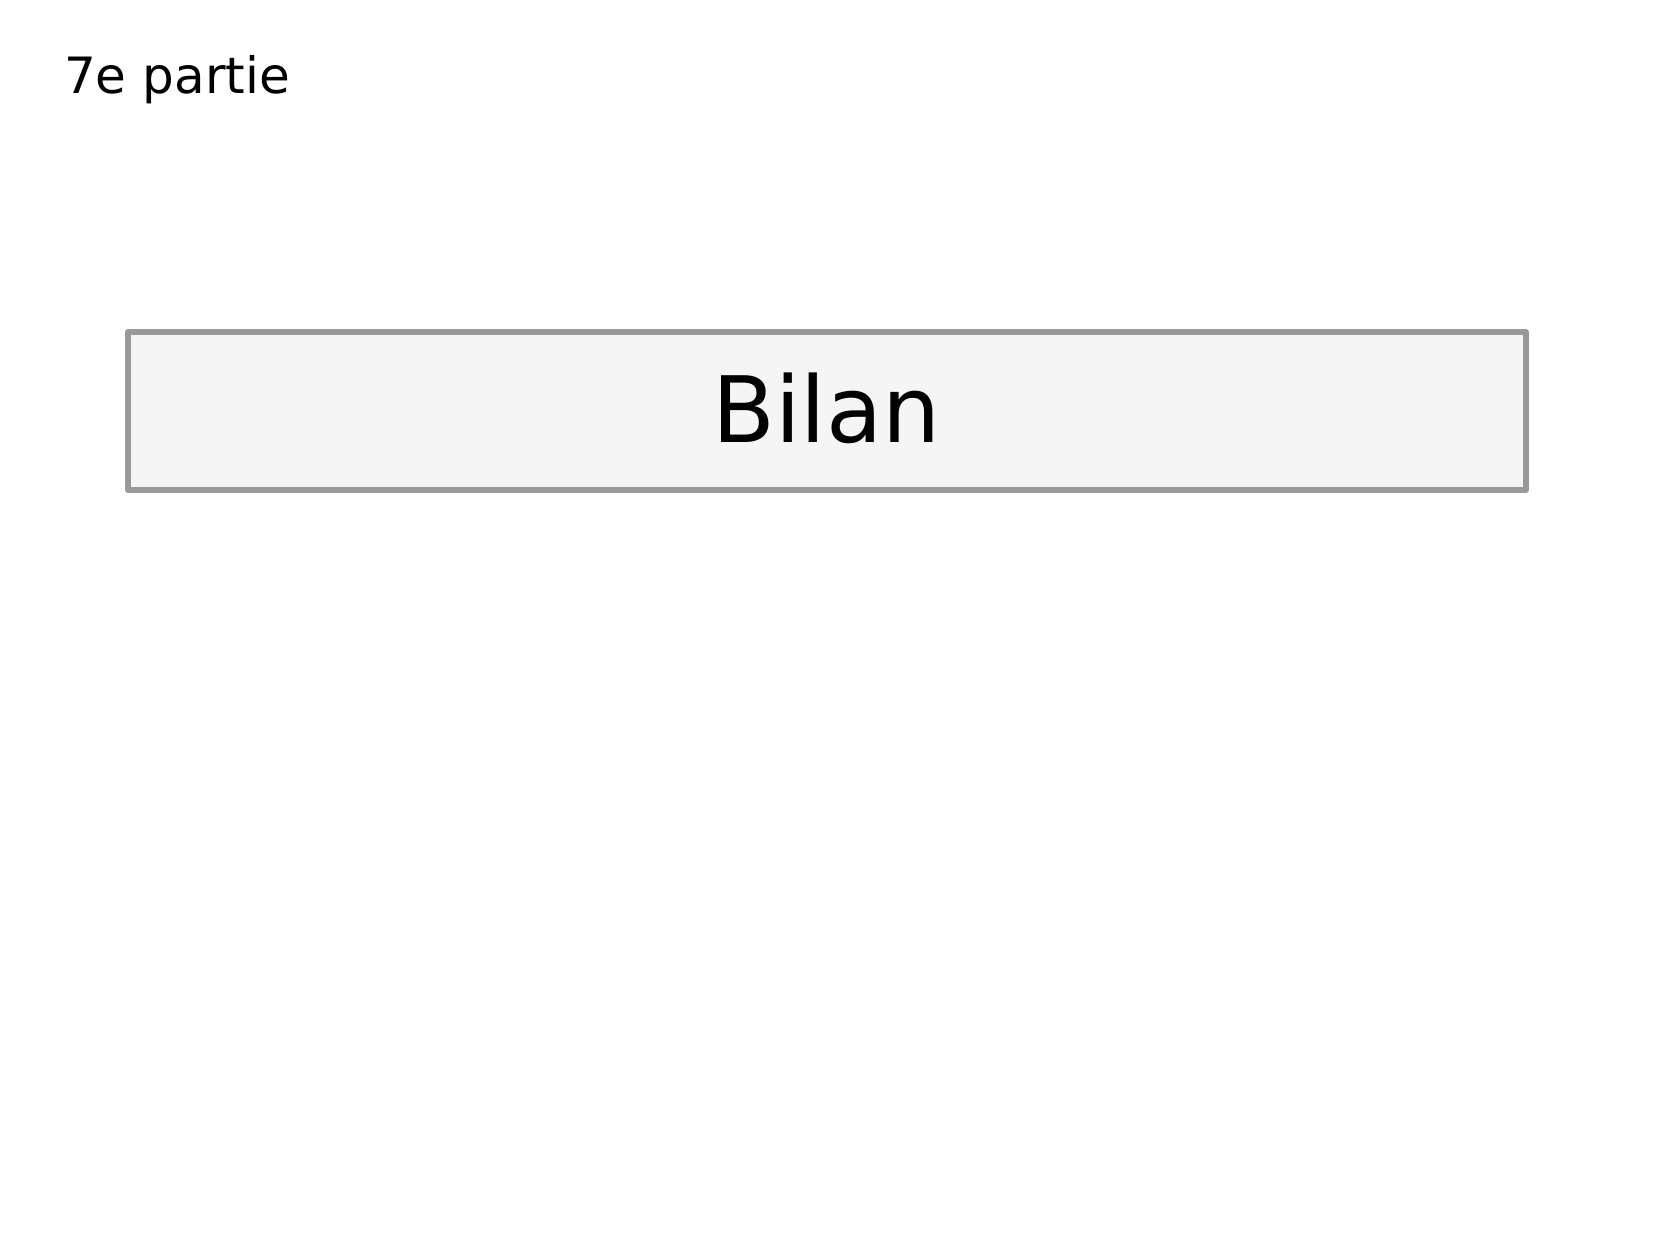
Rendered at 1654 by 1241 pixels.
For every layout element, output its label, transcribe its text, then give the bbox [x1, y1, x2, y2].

text_box [127, 331, 1526, 490]
text_box 7e partie [43, 47, 349, 106]
title Bilan [136, 347, 1518, 473]
